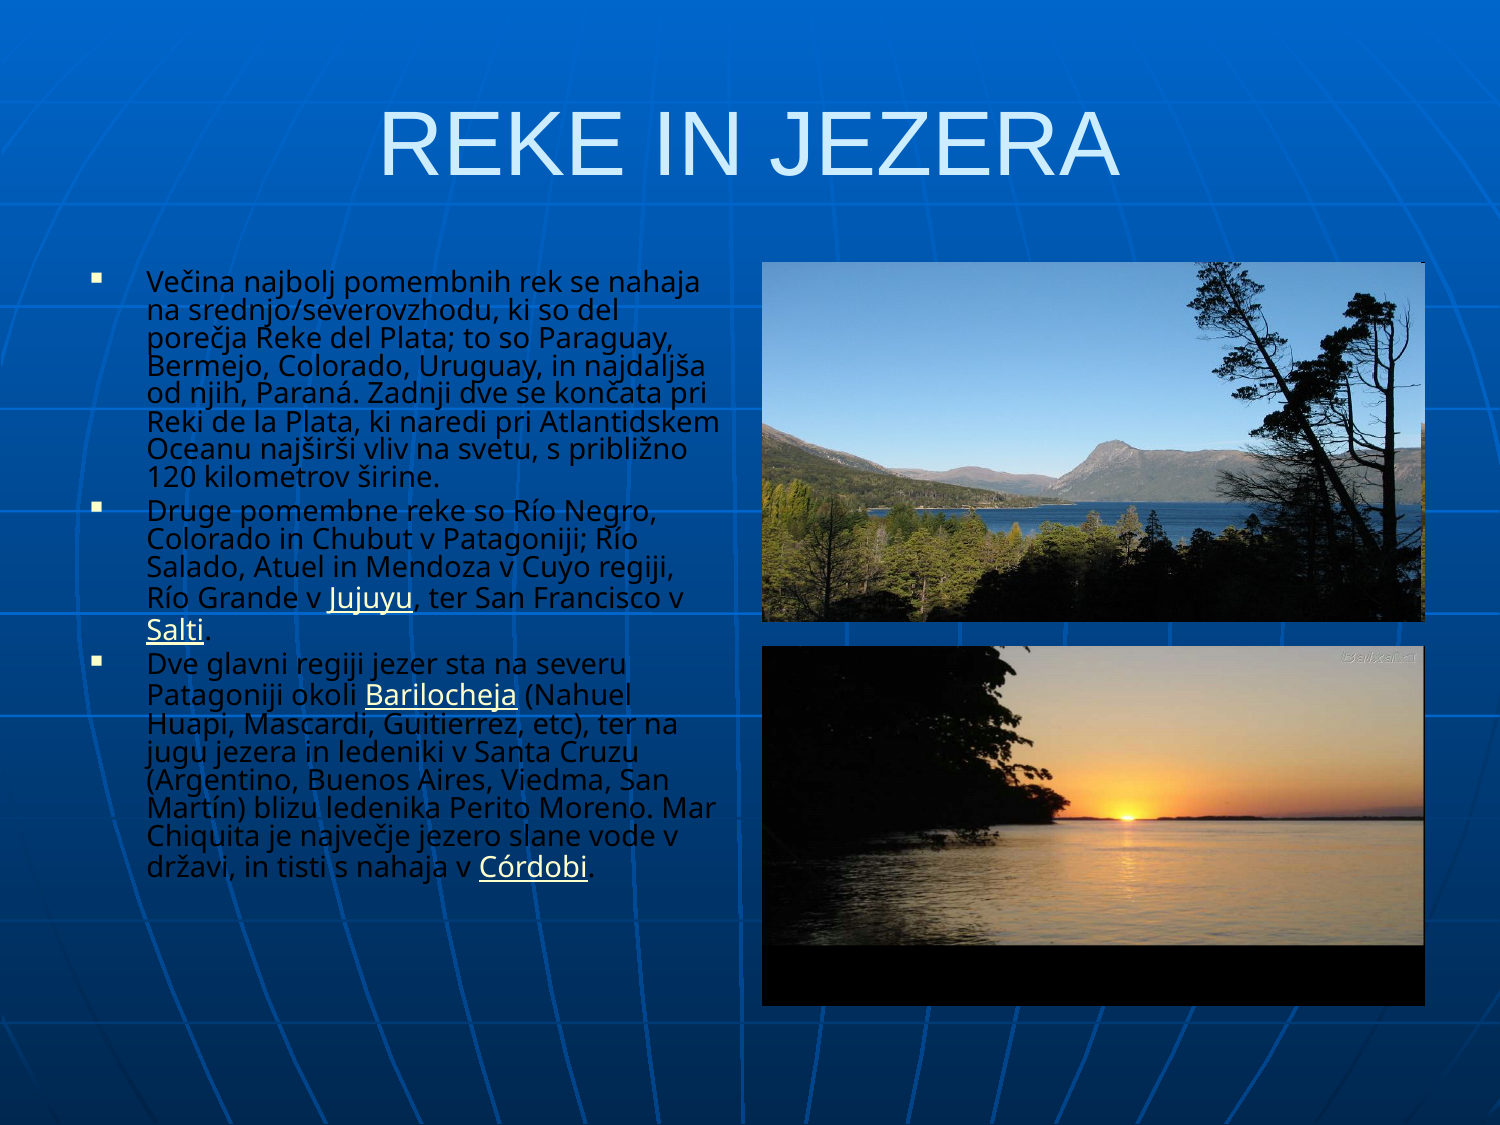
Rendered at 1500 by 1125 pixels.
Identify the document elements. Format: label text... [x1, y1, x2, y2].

list Večina najbolj pomembnih rek se nahaja na srednjo/severovzhodu, ki so del porečja Reke del Plata; to so Paraguay, Bermejo, Colorado, Uruguay, in najdaljša od njih, Paraná. Zadnji dve se končata pri Reki de la Plata, ki naredi pri Atlantidskem Oceanu najširši vliv na svetu, s približno 120 kilometrov širine. Druge pomembne reke so Río Negro, Colorado in Chubut v Patagoniji; Río Salado, Atuel in Mendoza v Cuyo regiji, Río Grande v Jujuyu, ter San Francisco v Salti. Dve glavni regiji jezer sta na severu Patagoniji okoli Barilocheja (Nahuel Huapi, Mascardi, Guitierrez, etc), ter na jugu jezera in ledeniki v Santa Cruzu (Argentino, Buenos Aires, Viedma, San Martín) blizu ledenika Perito Moreno. Mar Chiquita je največje jezero slane vode v državi, in tisti s nahaja v Córdobi. [75, 262, 738, 1006]
picture [762, 262, 1425, 622]
picture [762, 646, 1425, 1006]
title REKE IN JEZERA [75, 45, 1425, 233]
